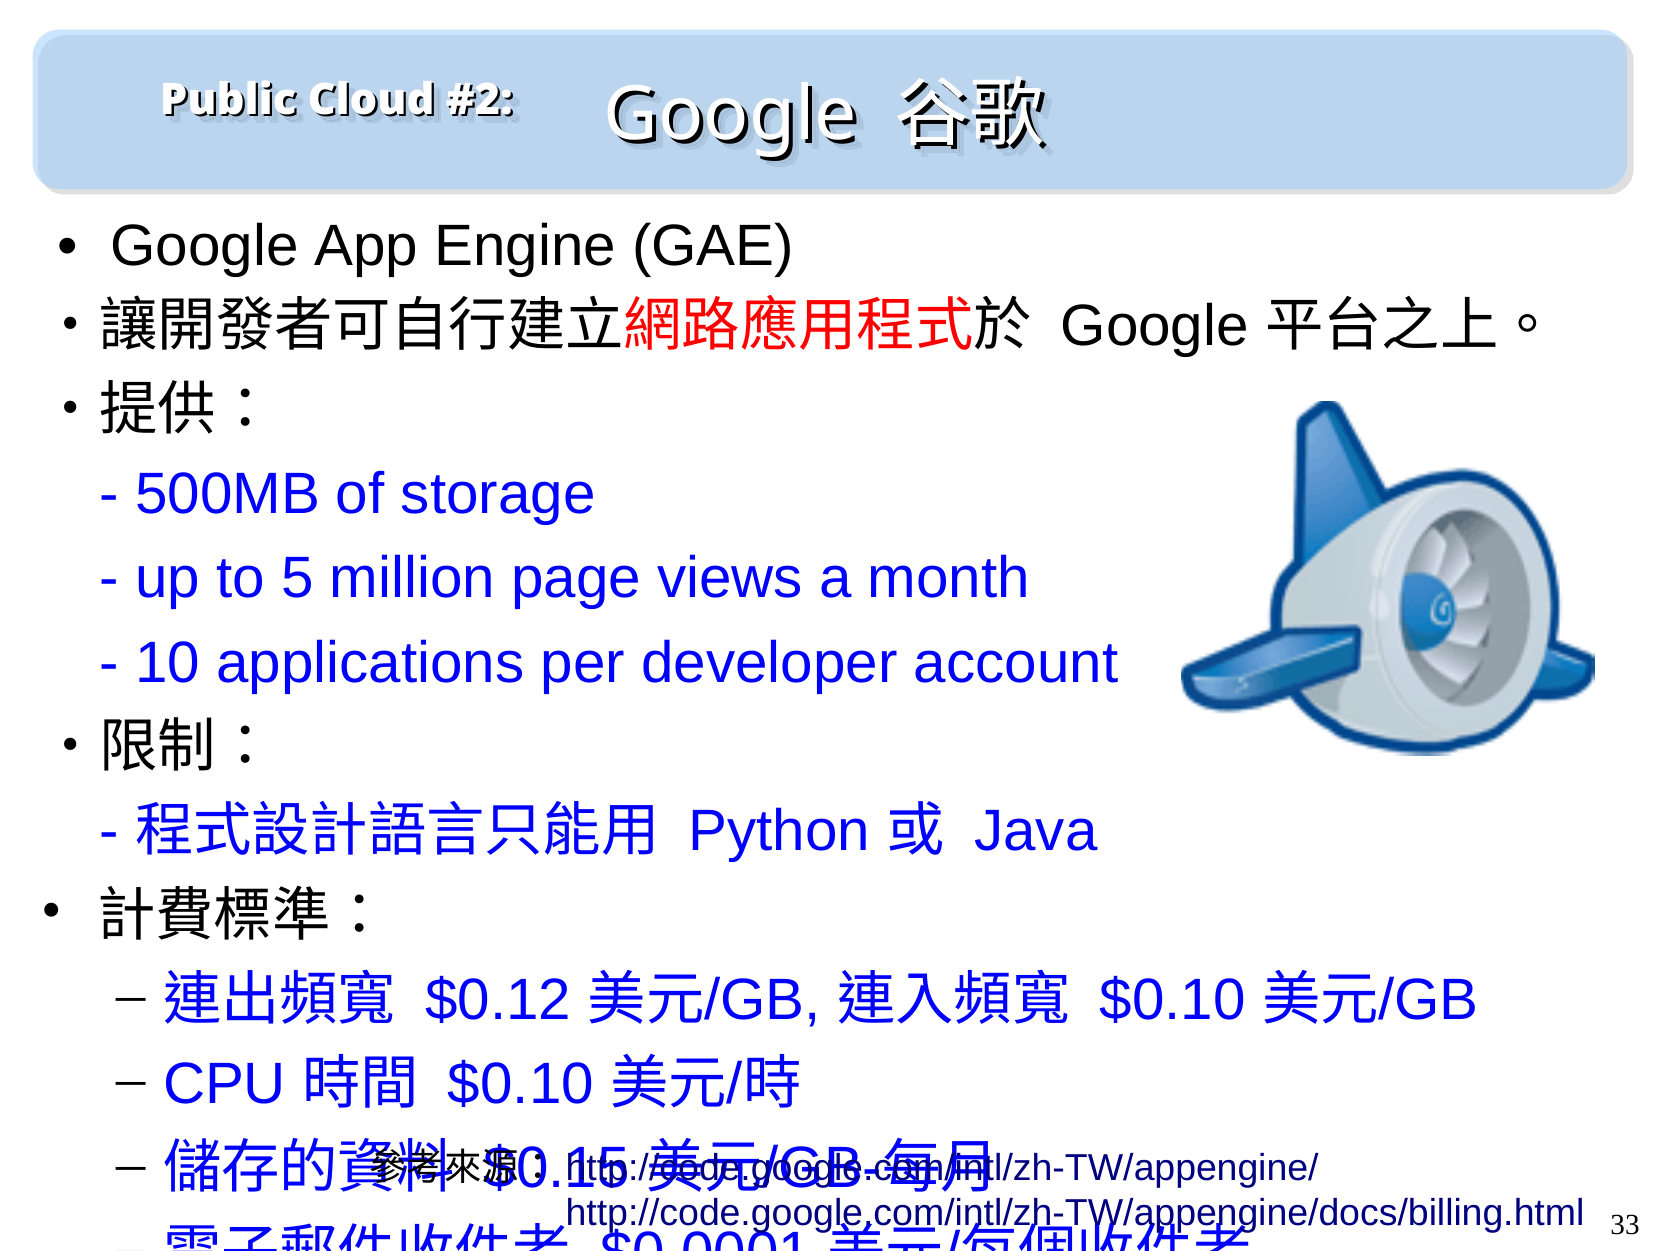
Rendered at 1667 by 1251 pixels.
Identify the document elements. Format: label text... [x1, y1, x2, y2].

list • Google App Engine (GAE) •讓開發者可自行建立網路應用程式於 Google 平台之上。 •提供： - 500MB of storage - up to 5 million page views a month - 10 applications per developer account •限制： - 程式設計語言只能用 Python 或 Java 計費標準： 連出頻寬 $0.12 美元/GB, 連入頻寬 $0.10 美元/GB CPU 時間 $0.10 美元/時 儲存的資料 $0.15 美元/GB-每月 電子郵件收件者 $0.0001 美元/每個收件者 [41, 212, 1607, 1115]
text_box Public Cloud #2: Google 谷歌 [32, 29, 1628, 190]
picture [1181, 401, 1595, 756]
text_box 參考來源：http://code.google.com/intl/zh-TW/appengine/ http://code.google.com/intl/zh-TW/appengine/docs/billing.html [354, 1135, 1654, 1241]
